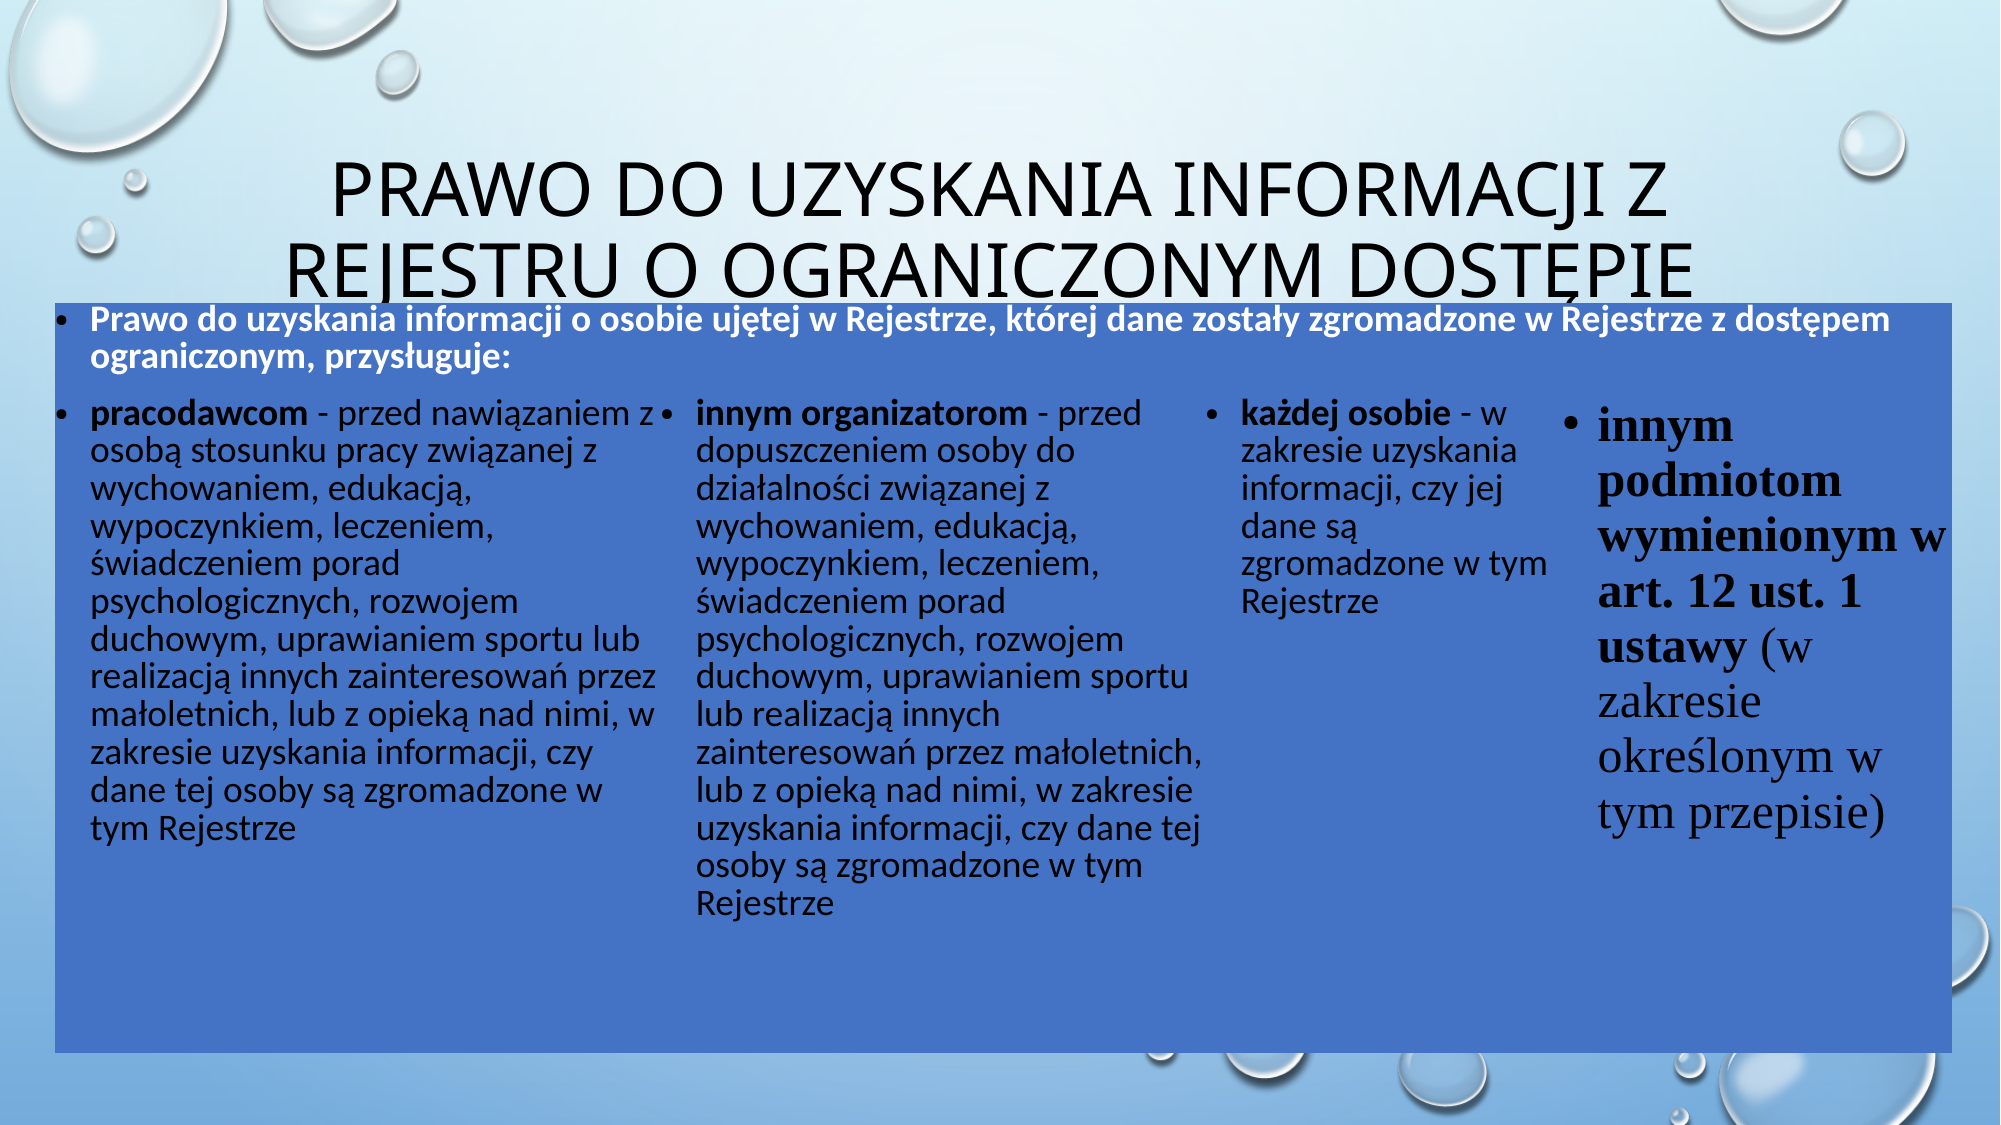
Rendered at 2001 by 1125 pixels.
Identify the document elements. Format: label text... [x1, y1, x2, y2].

table_cell pracodawcom - przed nawiązaniem z osobą stosunku pracy związanej z wychowaniem, edukacją, wypoczynkiem, leczeniem, świadczeniem porad psychologicznych, rozwojem duchowym, uprawianiem sportu lub realizacją innych zainteresowań przez małoletnich, lub z opieką nad nimi, w zakresie uzyskania informacji, czy dane tej osoby są zgromadzone w tym Rejestrze [55, 397, 660, 1053]
title Prawo do uzyskania informacji z Rejestru o ograniczonym dostępie [149, 101, 1851, 303]
table_cell każdej osobie - w zakresie uzyskania informacji, czy jej dane są zgromadzone w tym Rejestrze [1205, 397, 1562, 1053]
table_cell innym podmiotom wymienionym w art. 12 ust. 1 ustawy (w zakresie określonym w tym przepisie) [1562, 397, 1952, 1053]
table_cell innym organizatorom - przed dopuszczeniem osoby do działalności związanej z wychowaniem, edukacją, wypoczynkiem, leczeniem, świadczeniem porad psychologicznych, rozwojem duchowym, uprawianiem sportu lub realizacją innych zainteresowań przez małoletnich, lub z opieką nad nimi, w zakresie uzyskania informacji, czy dane tej osoby są zgromadzone w tym Rejestrze [660, 397, 1205, 1053]
table_header Prawo do uzyskania informacji o osobie ujętej w Rejestrze, której dane zostały zgromadzone w Rejestrze z dostępem ograniczonym, przysługuje: [55, 303, 1952, 397]
